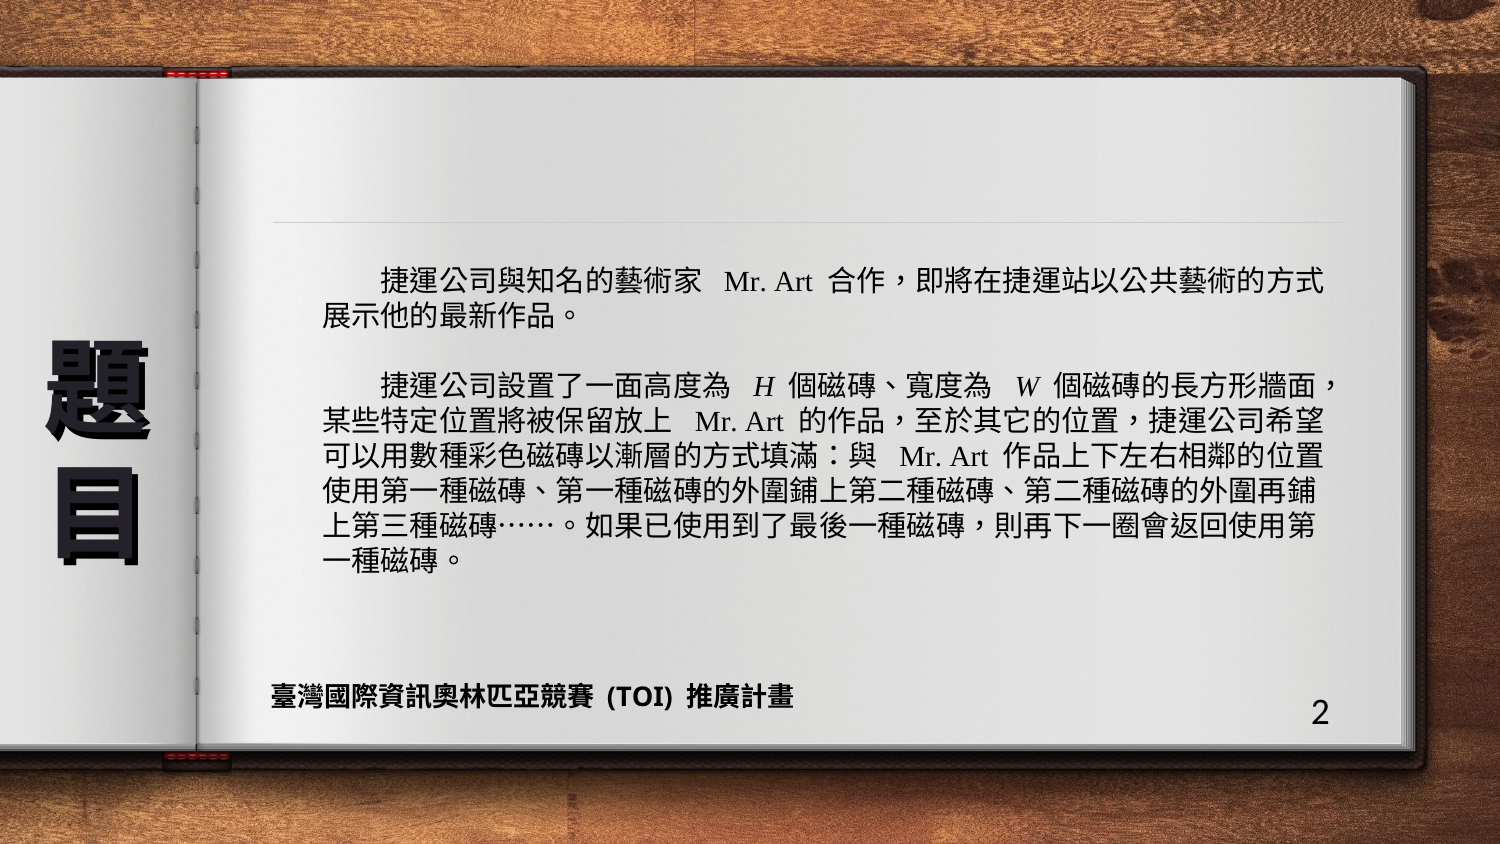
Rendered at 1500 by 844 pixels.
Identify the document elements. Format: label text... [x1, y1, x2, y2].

title 題 目 [28, 306, 210, 552]
text_box [1295, 672, 1386, 737]
text_box 捷運公司與知名的藝術家 Mr. Art 合作，即將在捷運站以公共藝術的方式展示他的最新作品。 捷運公司設置了一面高度為 H 個磁磚、寬度為 W 個磁磚的長方形牆面，某些特定位置將被保留放上 Mr. Art 的作品，至於其它的位置，捷運公司希望可以用數種彩色磁磚以漸層的方式填滿：與 Mr. Art 作品上下左右相鄰的位置使用第一種磁磚、第一種磁磚的外圍鋪上第二種磁磚、第二種磁磚的外圍再鋪上第三種磁磚……。如果已使用到了最後一種磁磚，則再下一圈會返回使用第一種磁磚。 [307, 255, 1341, 585]
